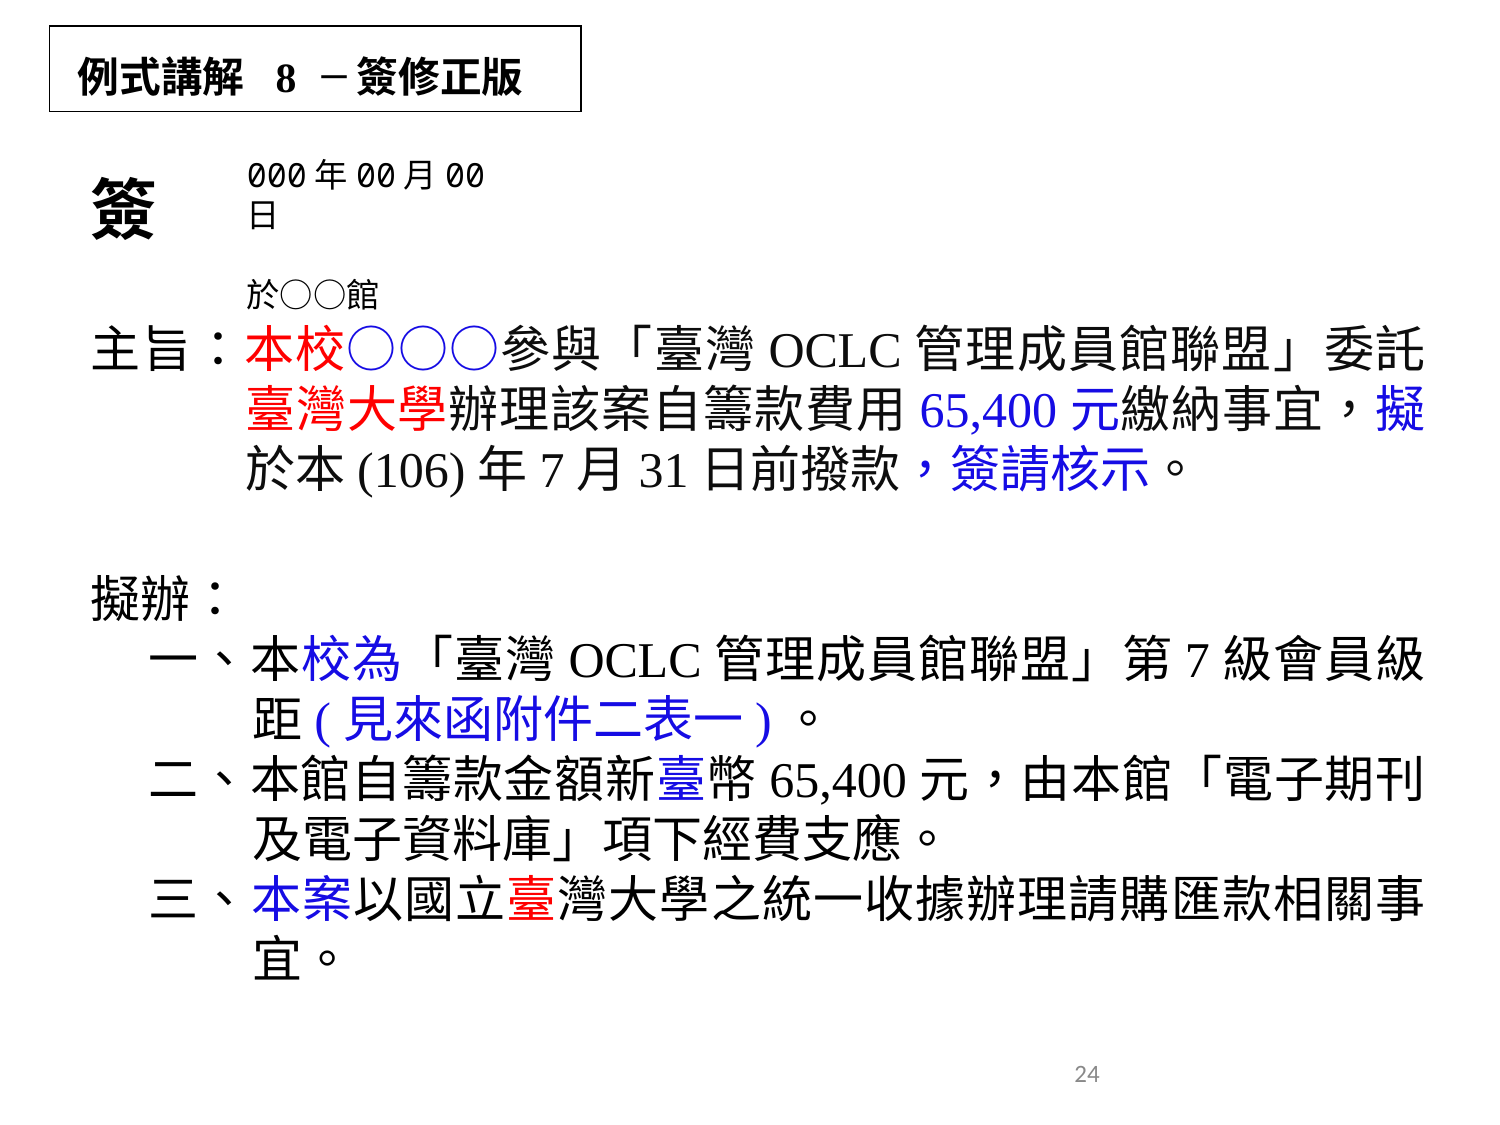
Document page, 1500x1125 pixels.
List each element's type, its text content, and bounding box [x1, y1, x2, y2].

text_box 000年00月00日 於○○館 [231, 146, 539, 263]
text_box 24 [1059, 1042, 1397, 1103]
text_box 主旨：本校○○○參與「臺灣OCLC管理成員館聯盟」委託臺灣大學辦理該案自籌款費用65,400元繳納事宜，擬於本(106)年7月31日前撥款，簽請核示。 擬辦： 一、本校為「臺灣OCLC管理成員館聯盟」第7級會員級距(見來函附件二表一)。 二、本館自籌款金額新臺幣65,400元，由本館「電子期刊及電子資料庫」項下經費支應。 三、本案以國立臺灣大學之統一收據辦理請購匯款相關事宜。 [76, 310, 1440, 995]
text_box 簽 [75, 159, 171, 255]
text_box 例式講解 8 ─簽修正版 [49, 25, 582, 112]
